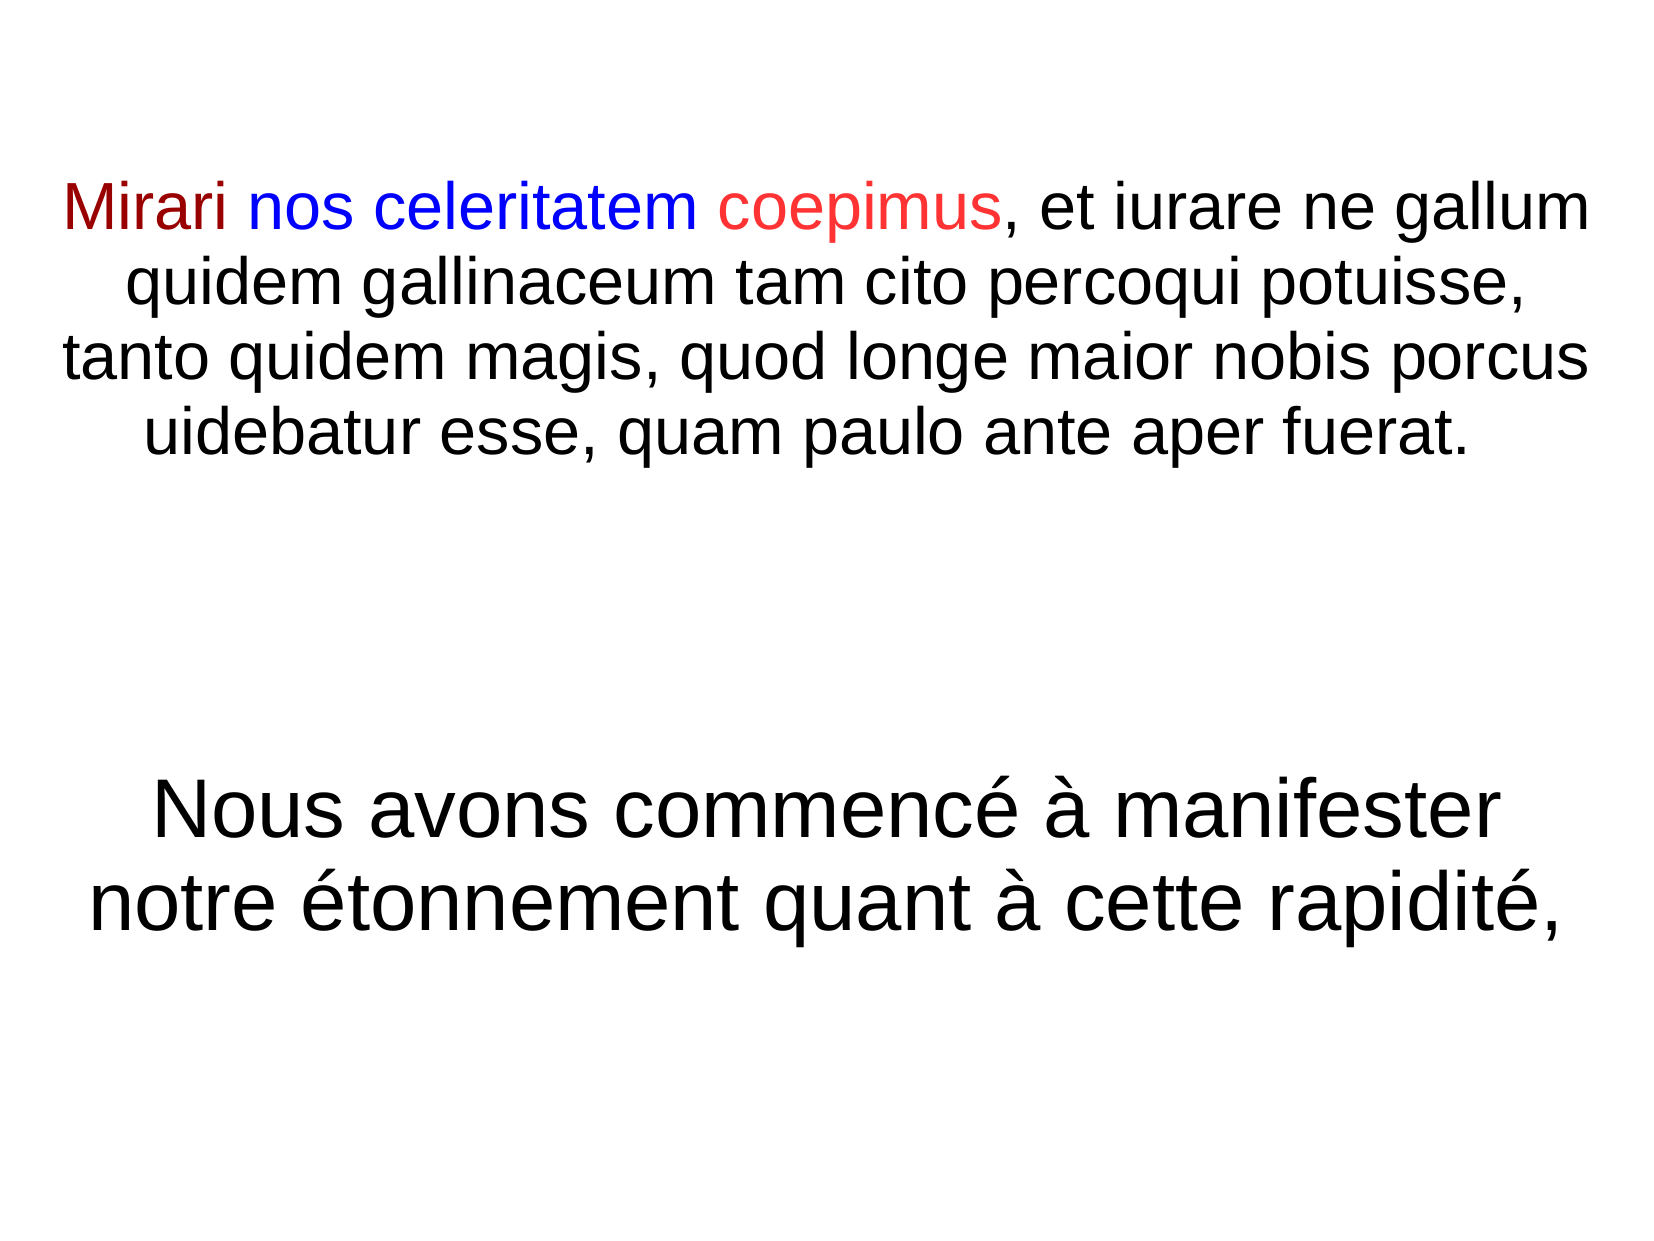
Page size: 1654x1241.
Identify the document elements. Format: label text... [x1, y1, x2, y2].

title Mirari nos celeritatem coepimus, et iurare ne gallum quidem gallinaceum tam cito percoqui potuisse, tanto quidem magis, quod longe maior nobis porcus uidebatur esse, quam paulo ante aper fuerat. [47, 35, 1607, 603]
subtitle Nous avons commencé à manifester notre étonnement quant à cette rapidité, [82, 601, 1571, 1109]
